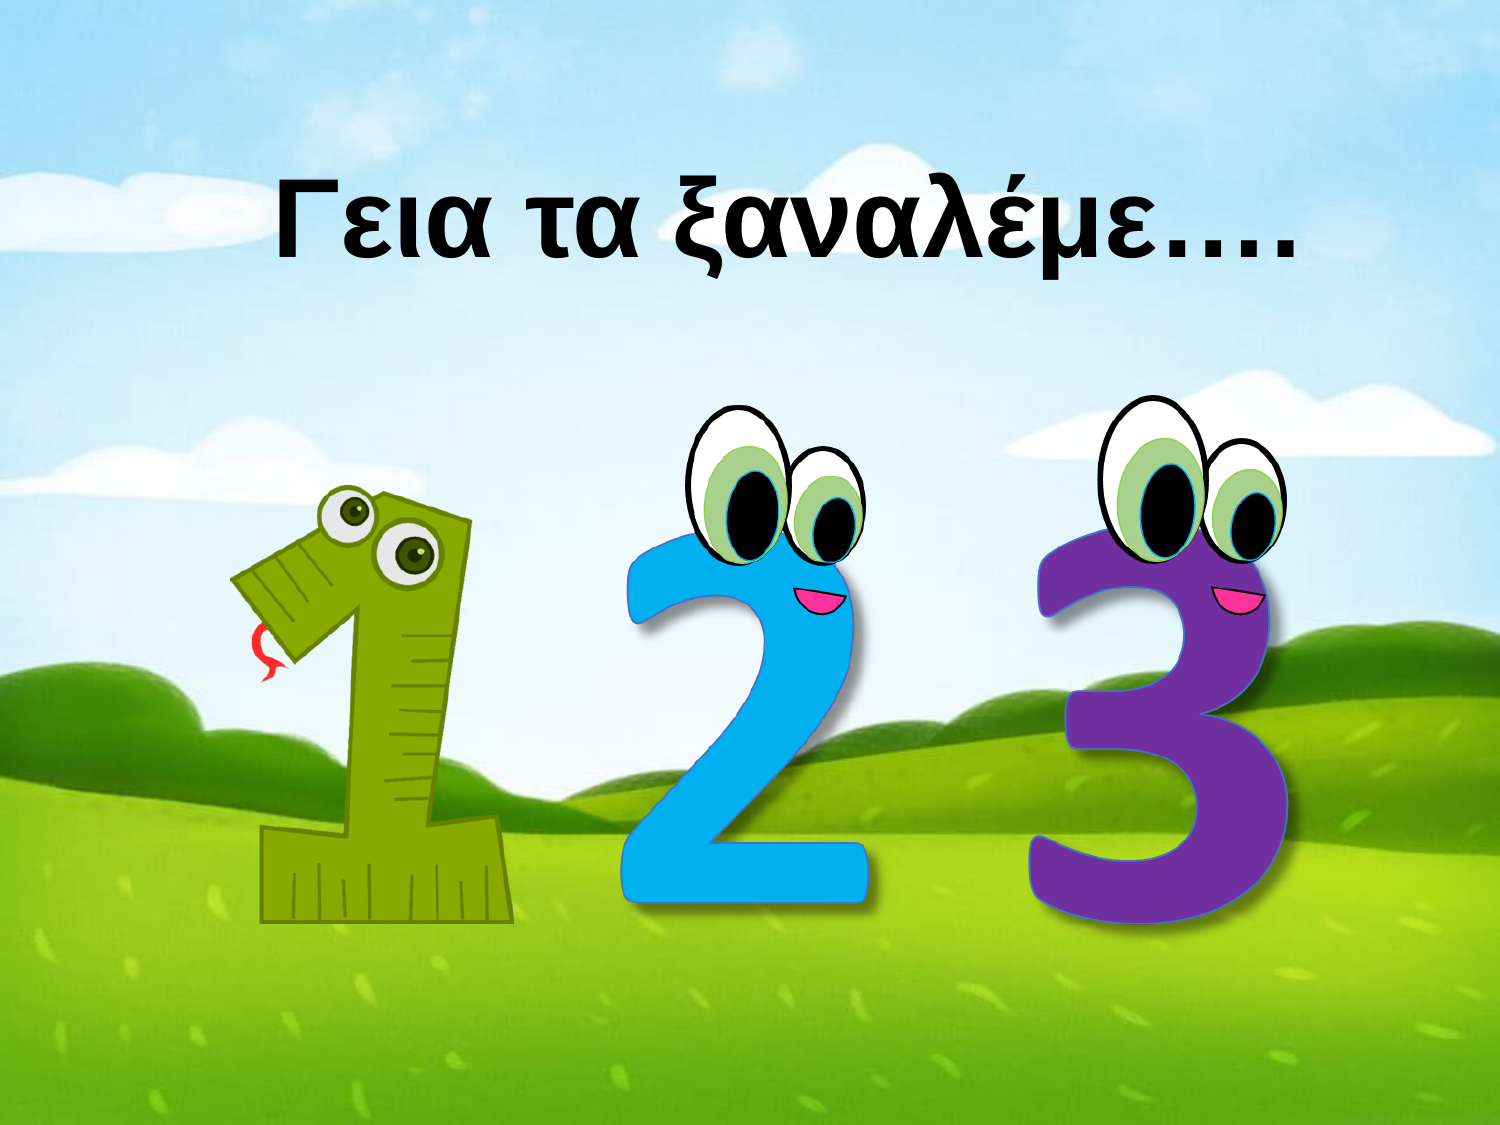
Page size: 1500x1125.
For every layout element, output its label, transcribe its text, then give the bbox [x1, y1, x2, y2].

picture [0, 0, 1500, 1125]
text_box Γεια τα ξαναλέμε…. [158, 137, 1323, 288]
